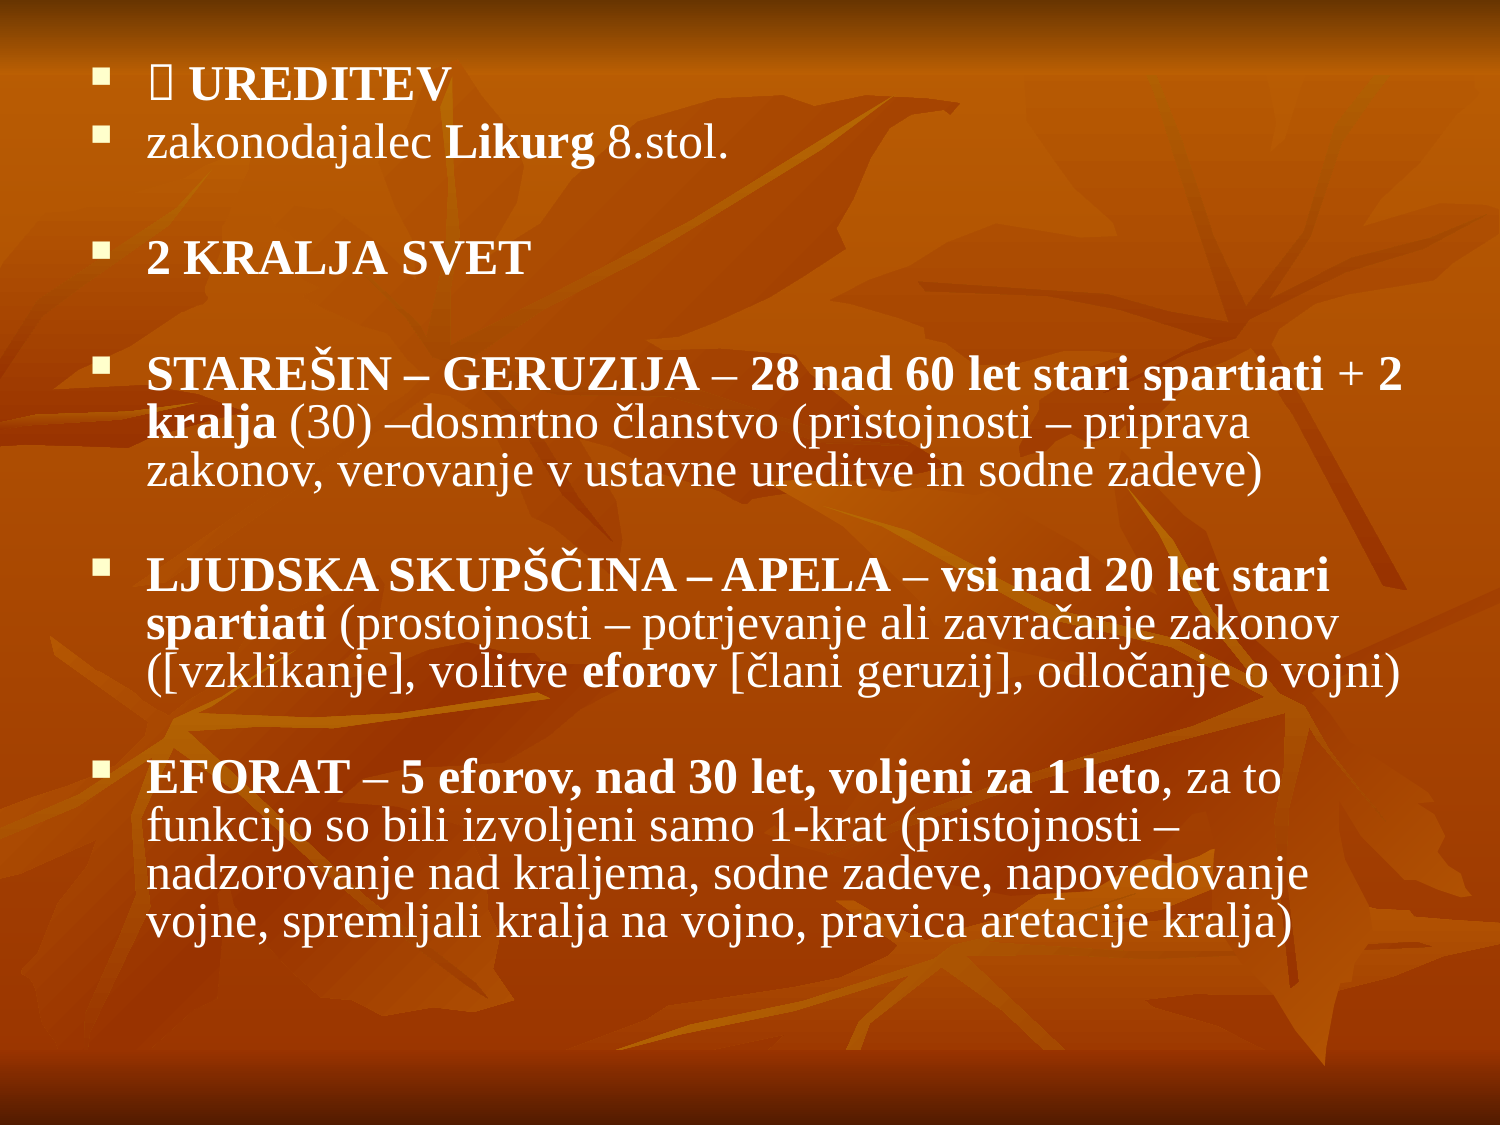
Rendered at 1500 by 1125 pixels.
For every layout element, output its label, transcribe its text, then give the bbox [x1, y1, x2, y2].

list  UREDITEV zakonodajalec Likurg 8.stol. 2 KRALJA SVET STAREŠIN – GERUZIJA – 28 nad 60 let stari spartiati + 2 kralja (30) –dosmrtno članstvo (pristojnosti – priprava zakonov, verovanje v ustavne ureditve in sodne zadeve) LJUDSKA SKUPŠČINA – APELA – vsi nad 20 let stari spartiati (prostojnosti – potrjevanje ali zavračanje zakonov ([vzklikanje], volitve eforov [člani geruzij], odločanje o vojni) EFORAT – 5 eforov, nad 30 let, voljeni za 1 leto, za to funkcijo so bili izvoljeni samo 1-krat (pristojnosti – nadzorovanje nad kraljema, sodne zadeve, napovedovanje vojne, spremljali kralja na vojno, pravica aretacije kralja) [75, 54, 1425, 1005]
